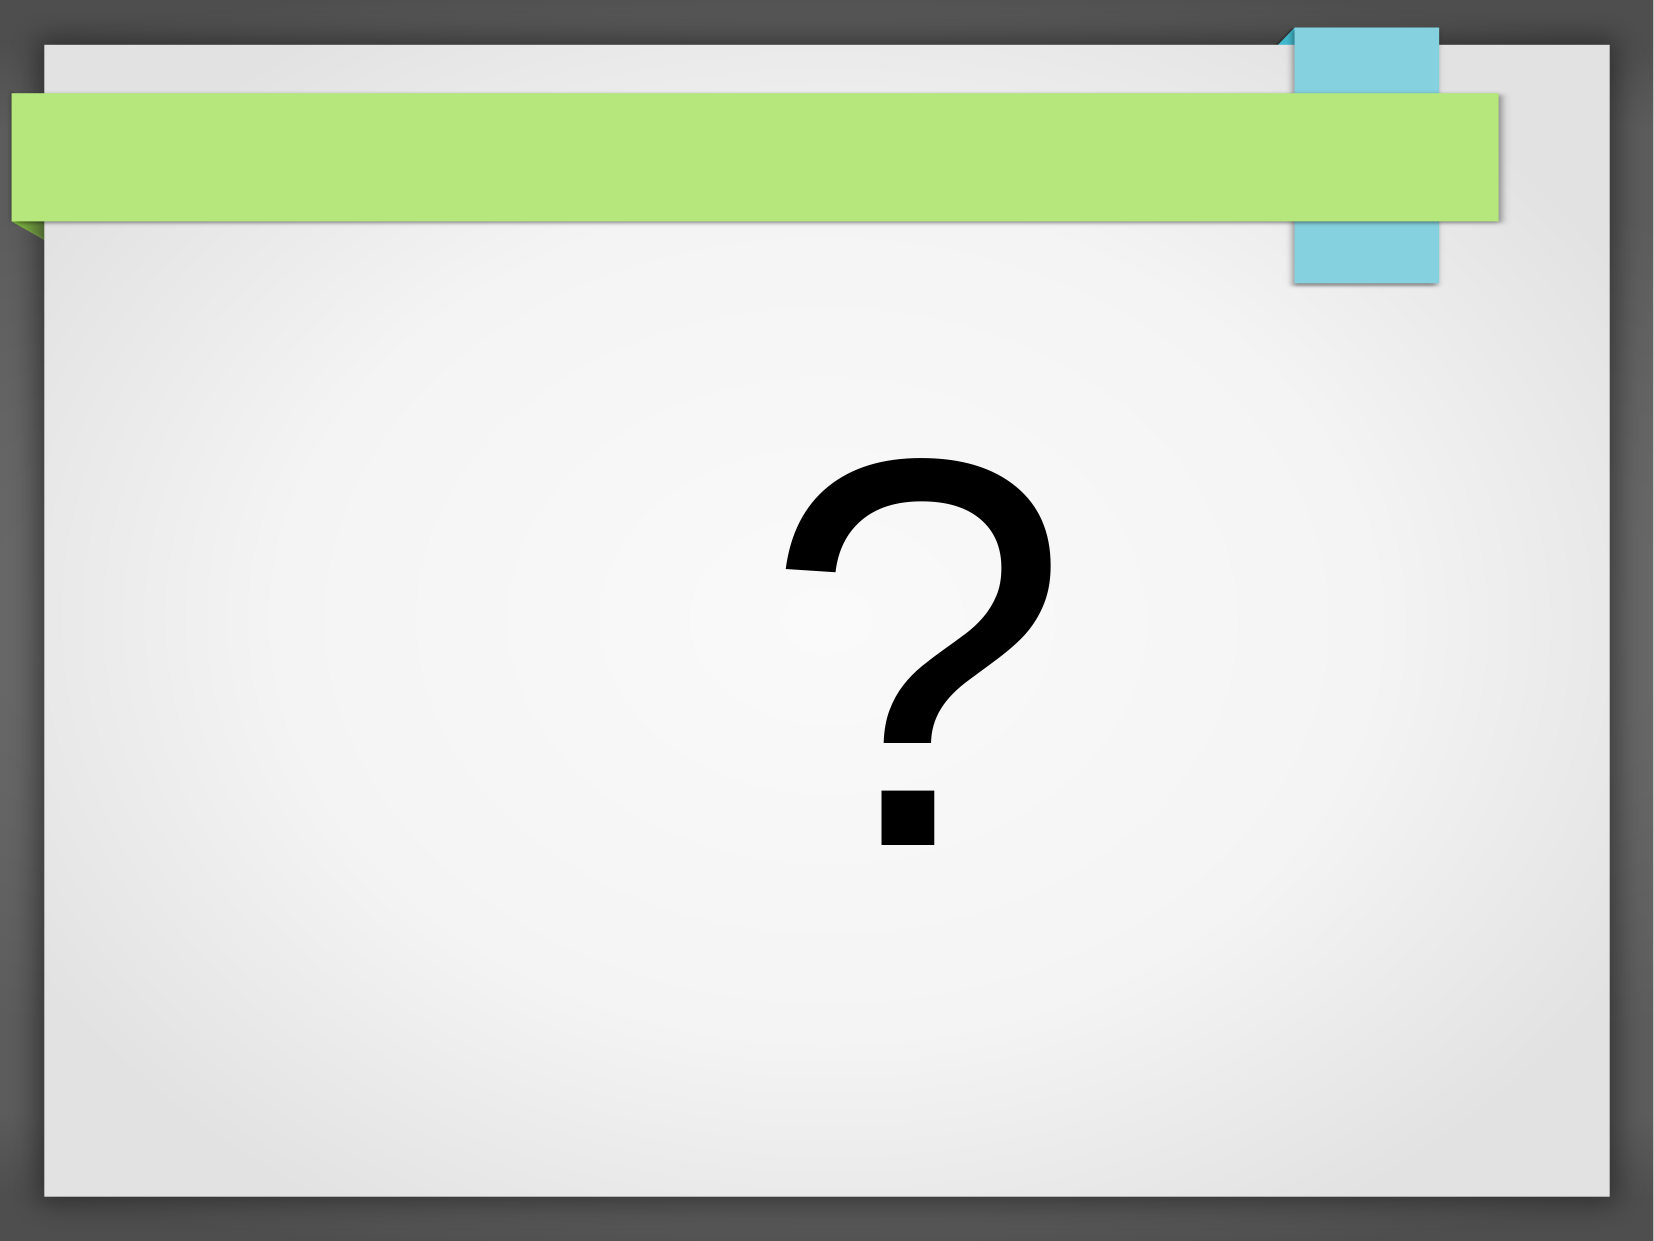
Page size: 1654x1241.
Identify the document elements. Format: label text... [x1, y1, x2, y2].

picture [0, 0, 1654, 1241]
list ? [82, 343, 1538, 1063]
